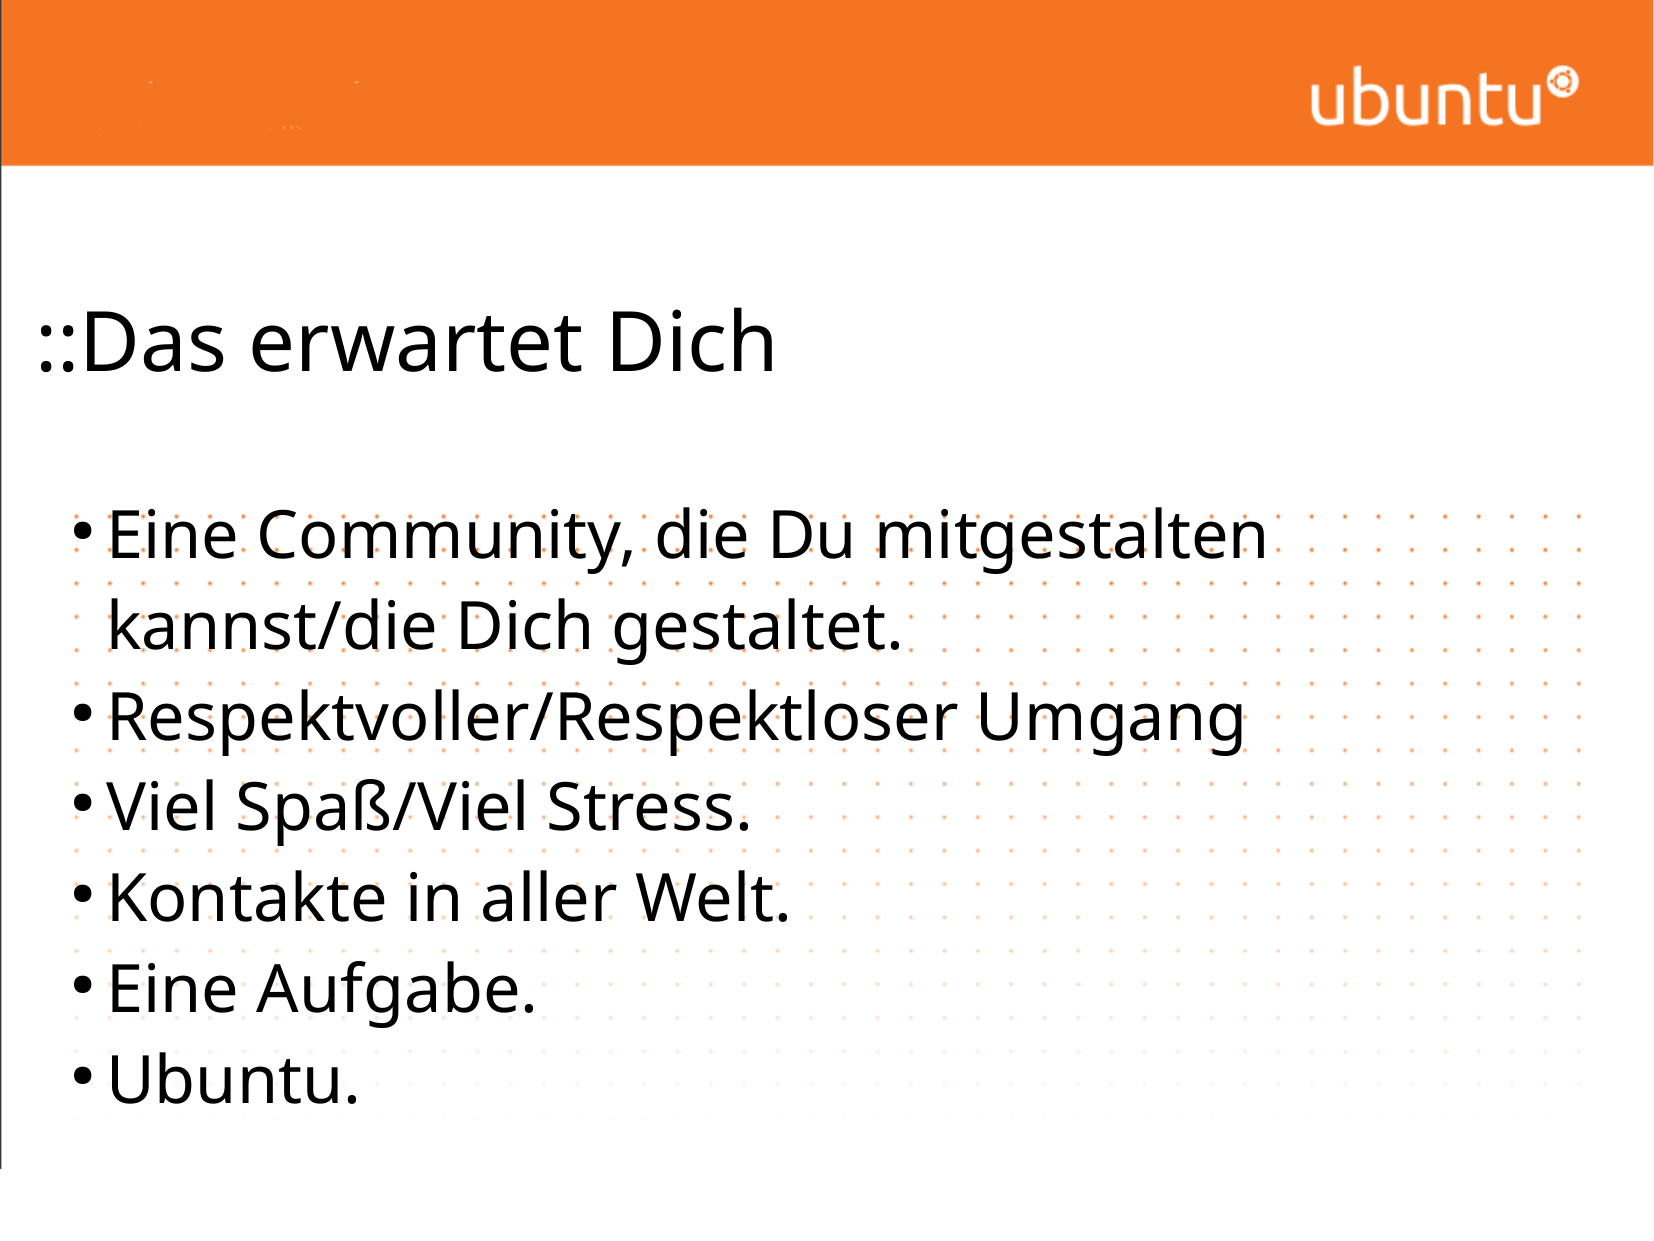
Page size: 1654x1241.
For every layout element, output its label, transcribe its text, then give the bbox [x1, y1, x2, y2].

picture [0, 0, 1654, 1169]
subtitle ::Das erwartet Dich Eine Community, die Du mitgestalten kannst/die Dich gestaltet. Respektvoller/Respektloser Umgang Viel Spaß/Viel Stress. Kontakte in aller Welt. Eine Aufgabe. Ubuntu. [35, 153, 1619, 1241]
